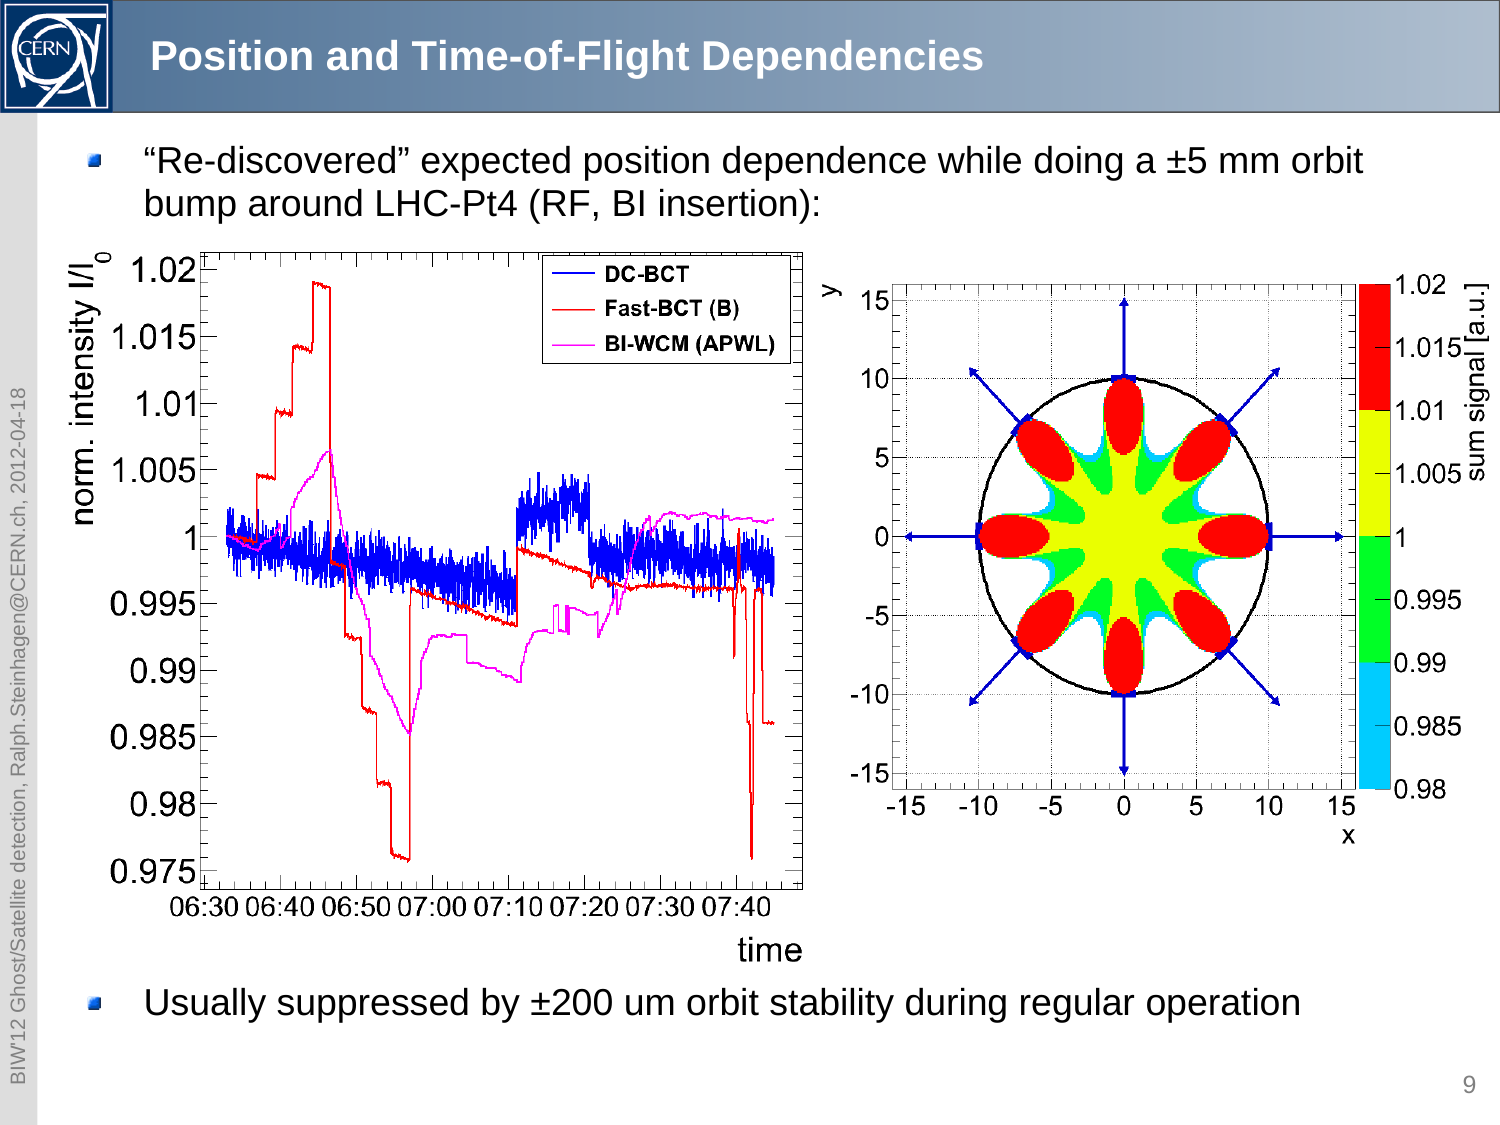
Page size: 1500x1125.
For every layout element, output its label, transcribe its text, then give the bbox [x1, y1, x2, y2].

title Position and Time-of-Flight Dependencies [150, 0, 1201, 113]
picture [810, 272, 1492, 860]
picture [0, 0, 113, 113]
picture [47, 237, 809, 978]
list “Re-discovered” expected position dependence while doing a ±5 mm orbit bump around LHC-Pt4 (RF, BI insertion): Usually suppressed by ±200 um orbit stability during regular operation [87, 137, 1438, 1030]
